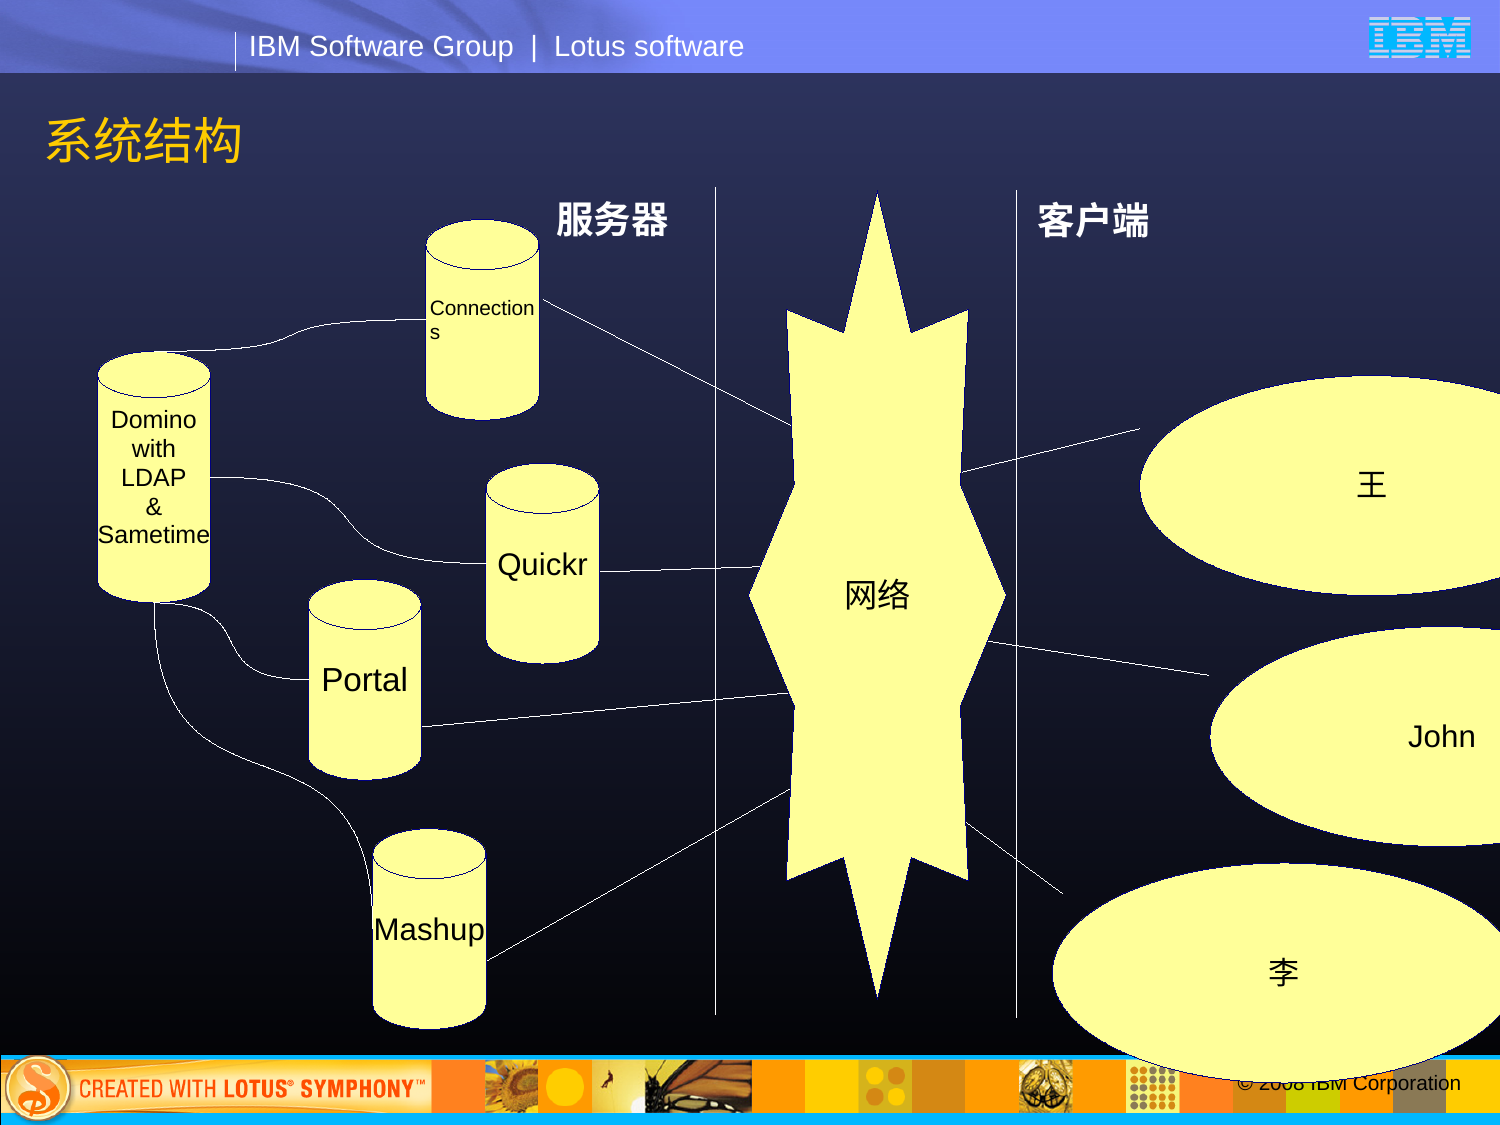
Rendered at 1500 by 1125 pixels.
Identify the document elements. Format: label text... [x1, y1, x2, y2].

text_box Portal [308, 579, 422, 781]
picture [1, 1055, 1500, 1120]
text_box Mashup [372, 828, 487, 1030]
text_box Domino with LDAP & Sametime [97, 351, 211, 604]
text_box Quickr [485, 463, 600, 665]
title 系统结构 [43, 102, 1437, 185]
text_box 服务器 [556, 197, 713, 245]
text_box 王 [1139, 375, 1500, 596]
text_box 网络 [748, 190, 1007, 1000]
text_box 李 [1052, 862, 1500, 1084]
text_box 客户端 [1037, 199, 1170, 247]
text_box John [1209, 626, 1500, 847]
picture [0, 0, 1500, 73]
text_box Connections [425, 219, 540, 421]
